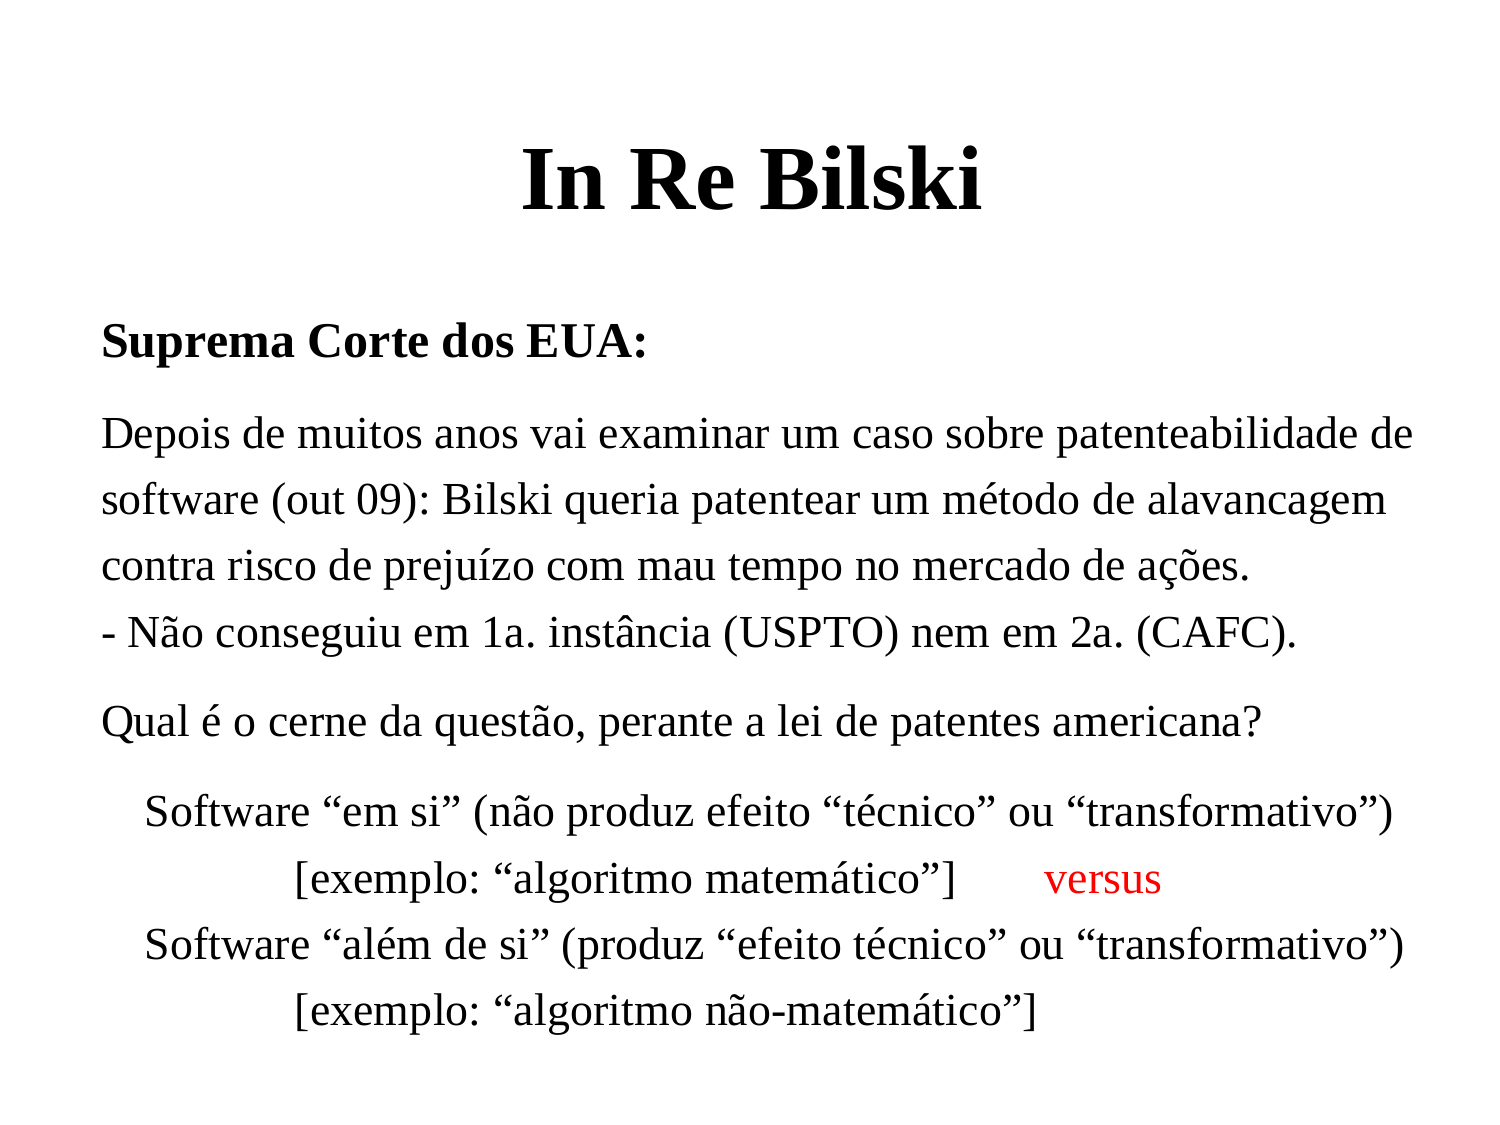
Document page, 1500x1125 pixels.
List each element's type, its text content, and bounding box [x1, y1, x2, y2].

text_box Suprema Corte dos EUA: Depois de muitos anos vai examinar um caso sobre patenteabilidade de software (out 09): Bilski queria patentear um método de alavancagem contra risco de prejuízo com mau tempo no mercado de ações. - Não conseguiu em 1a. instância (USPTO) nem em 2a. (CAFC). Qual é o cerne da questão, perante a lei de patentes americana? Software “em si” (não produz efeito “técnico” ou “transformativo”) [exemplo: “algoritmo matemático”] versus Software “além de si” (produz “efeito técnico” ou “transformativo”) [exemplo: “algoritmo não-matemático”] [101, 298, 1459, 1036]
title In Re Bilski [87, 52, 1416, 307]
